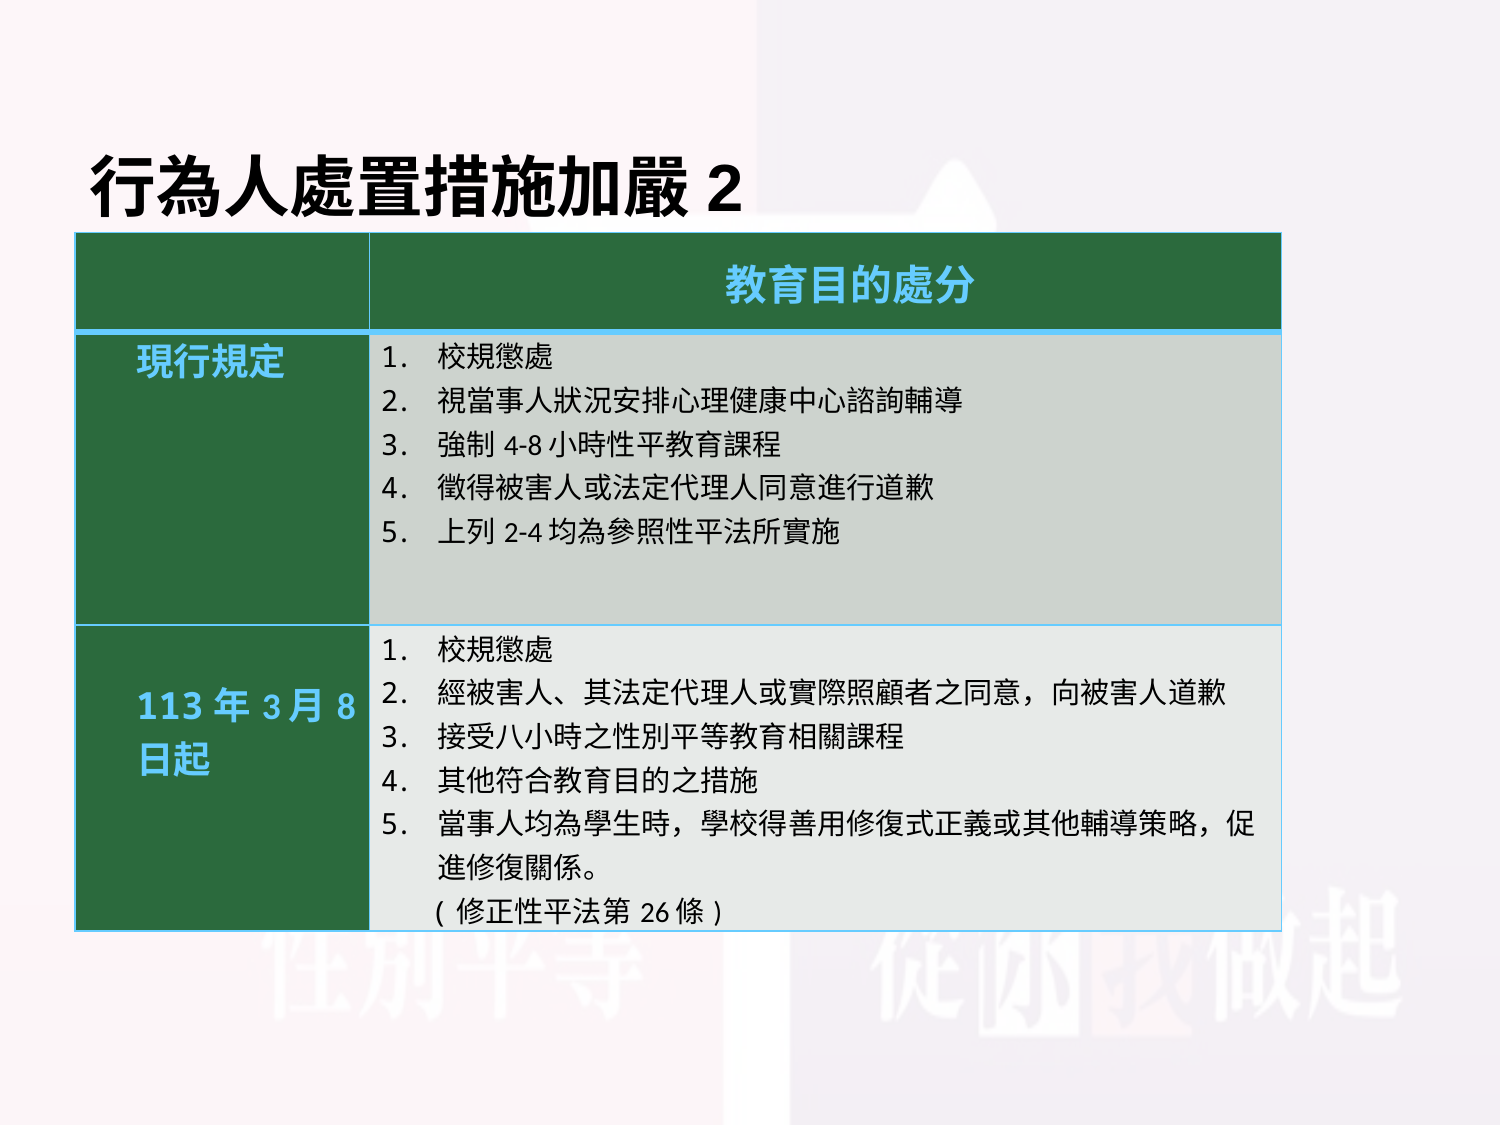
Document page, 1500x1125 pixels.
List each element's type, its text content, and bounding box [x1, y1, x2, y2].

table_cell 現行規定 [76, 335, 369, 624]
table_header [76, 233, 369, 329]
table_cell 校規懲處 經被害人、其法定代理人或實際照顧者之同意，向被害人道歉 接受八小時之性別平等教育相關課程 其他符合教育目的之措施 當事人均為學生時，學校得善用修復式正義或其他輔導策略，促進修復關係。 (修正性平法第26條) [370, 626, 1281, 930]
table_cell 校規懲處 視當事人狀況安排心理健康中心諮詢輔導 強制4-8小時性平教育課程 徵得被害人或法定代理人同意進行道歉 上列2-4均為參照性平法所實施 [370, 335, 1281, 624]
table_cell 113年3月8日起 [76, 626, 369, 930]
table_header 教育目的處分 [370, 233, 1281, 329]
title 行為人處置措施加嚴2 [74, 45, 1425, 233]
